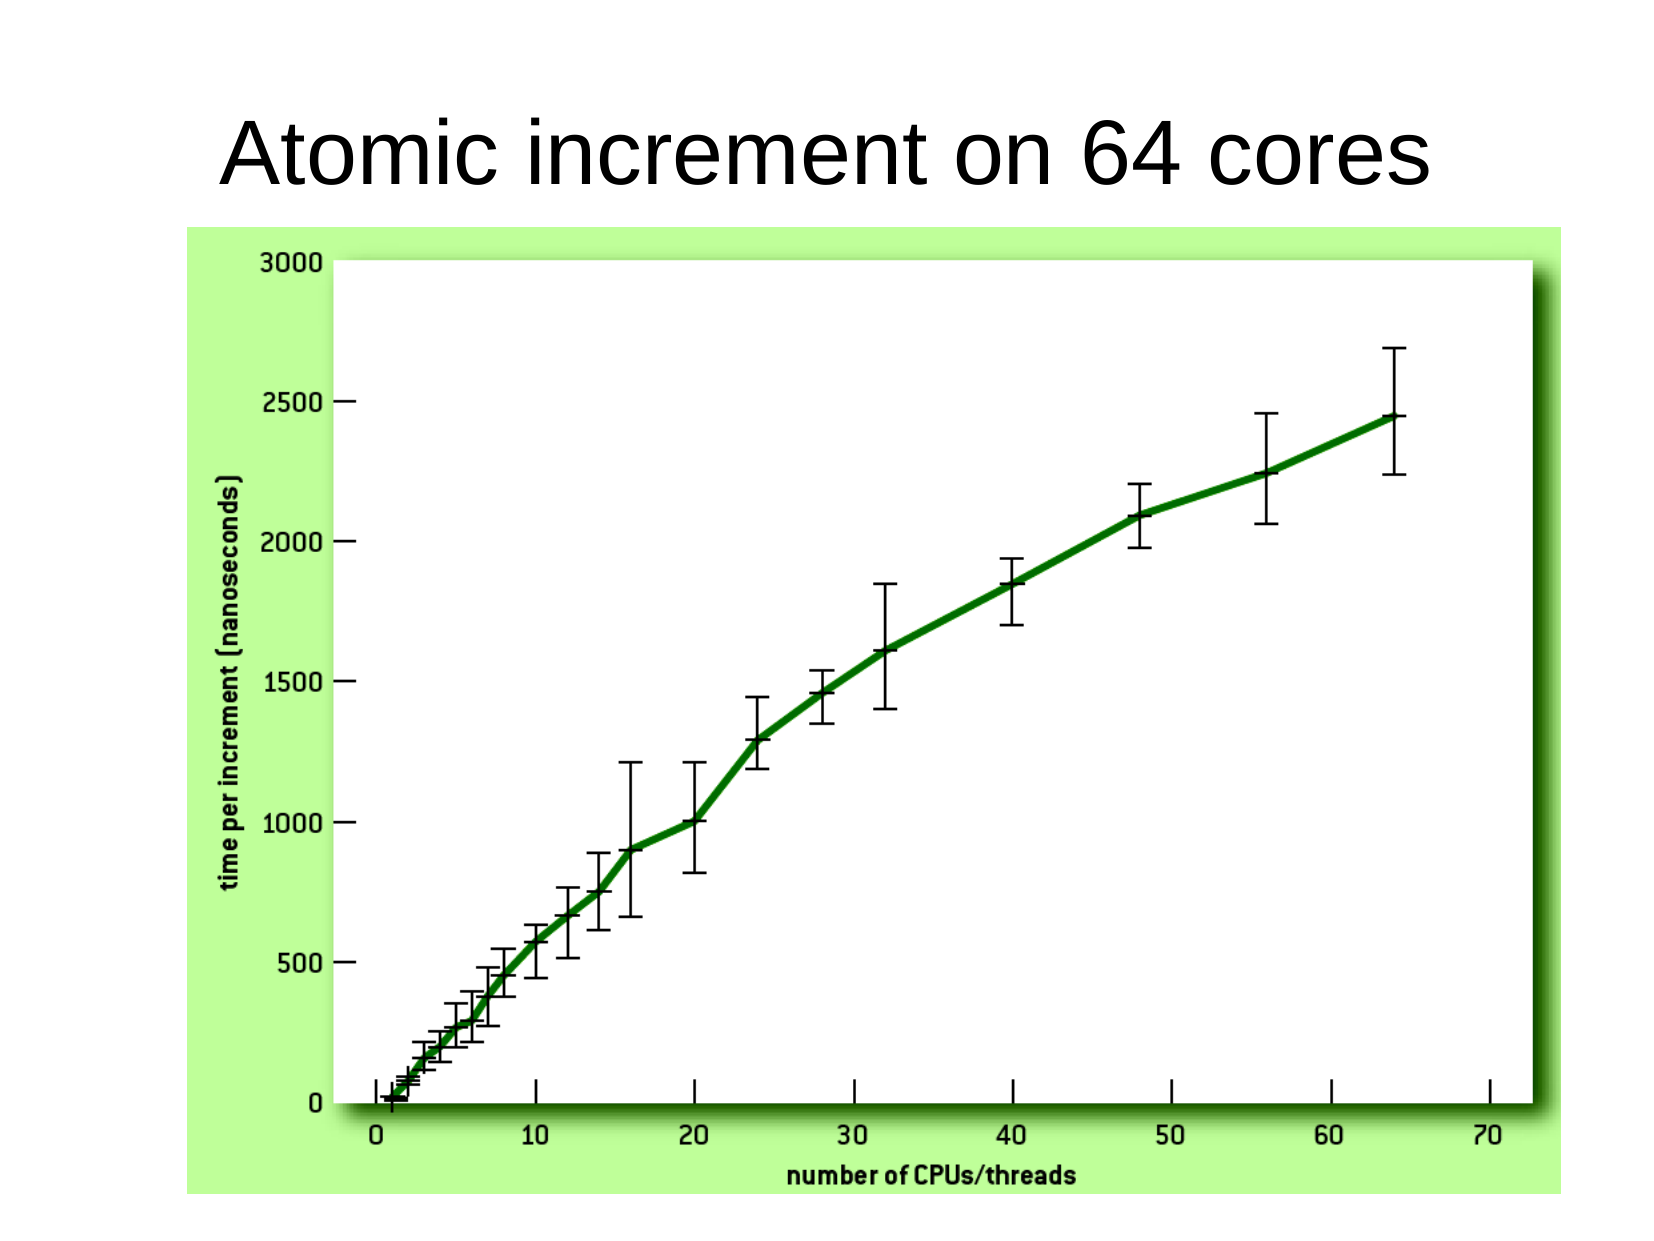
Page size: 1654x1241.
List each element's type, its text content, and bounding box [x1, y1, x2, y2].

title Atomic increment on 64 cores [82, 49, 1571, 257]
picture [187, 227, 1561, 1194]
